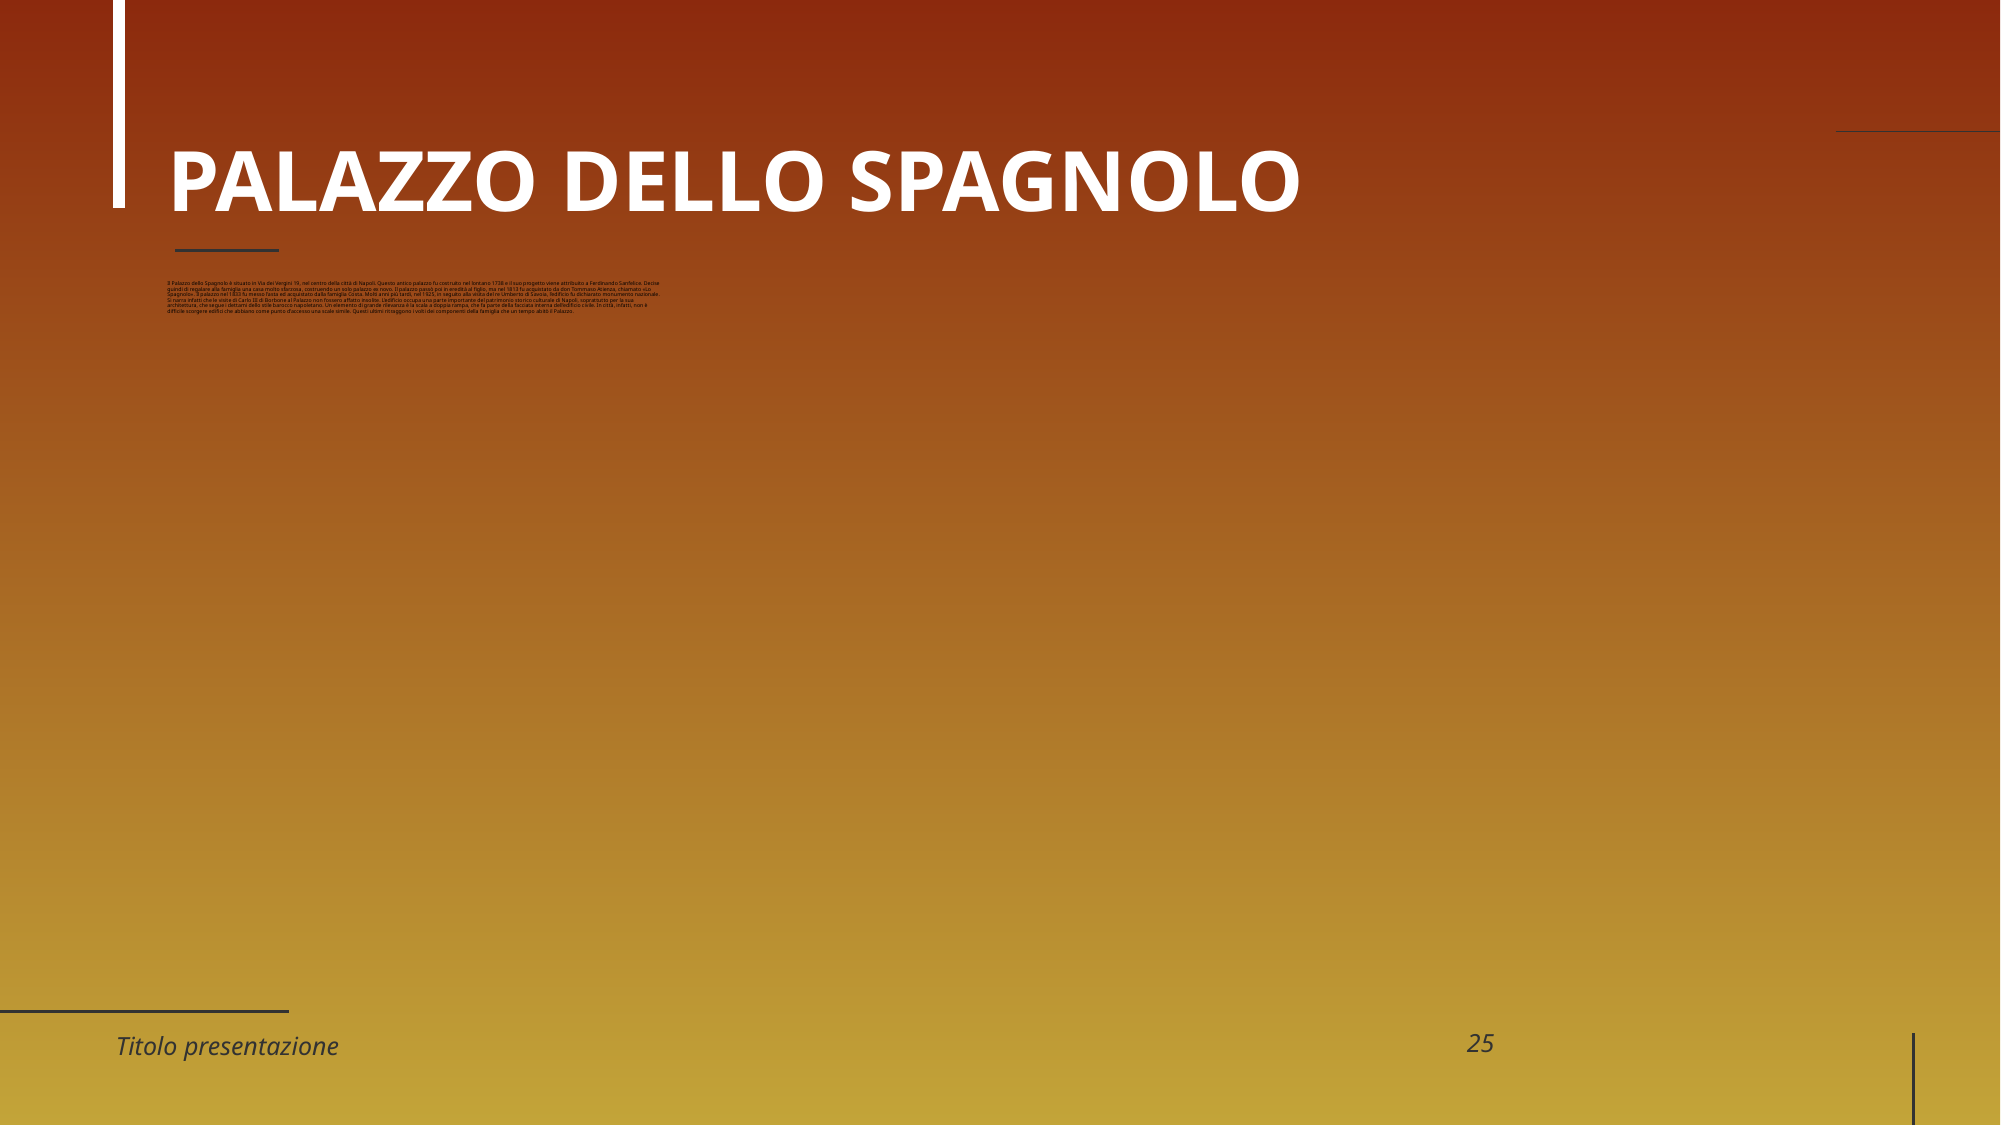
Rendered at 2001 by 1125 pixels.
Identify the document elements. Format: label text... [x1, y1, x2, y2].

text_box Titolo presentazione [100, 1015, 636, 1075]
title PALAZZO DELLO SPAGNOLO [152, 75, 1789, 293]
list Il Palazzo dello Spagnolo è situato in Via dei Vergini 19, nel centro della città di Napoli. Questo antico palazzo fu costruito nel lontano 1738 e il suo progetto viene attribuito a Ferdinando Sanfelice. Decise quindi di regalare alla famiglia una casa molto sfarzosa, costruendo un solo palazzo ex novo. Il palazzo passò poi in eredità al figlio, ma nel 1813 fu acquistato da don Tommaso Atienza, chiamato «Lo Spagnolo». Il palazzo nel 1833 fu messo l’asta ed acquistato dalla famiglia Costa. Molti anni più tardi, nel 1925, in seguito alla visita del re Umberto di Savoia, l’edificio fu dichiarato monumento nazionale. Si narra infatti che le visite di Carlo III di Borbone al Palazzo non fossero affatto insolite. L’edificio occupa una parte importante del patrimonio storico culturale di Napoli, soprattutto per la sua architettura, che segue i dettami dello stile barocco napoletano. Un elemento di grande rilevanza è la scala a doppia rampa, che fa parte della facciata interna dell’edificio civile. In città, infatti, non è difficile scorgere edifici che abbiano come punto d’accesso una scale simile. Questi ultimi ritraggono i volti dei componenti della famiglia che un tempo abitò il Palazzo. [117, 305, 1754, 902]
text_box ‹N› [1451, 1015, 1902, 1075]
